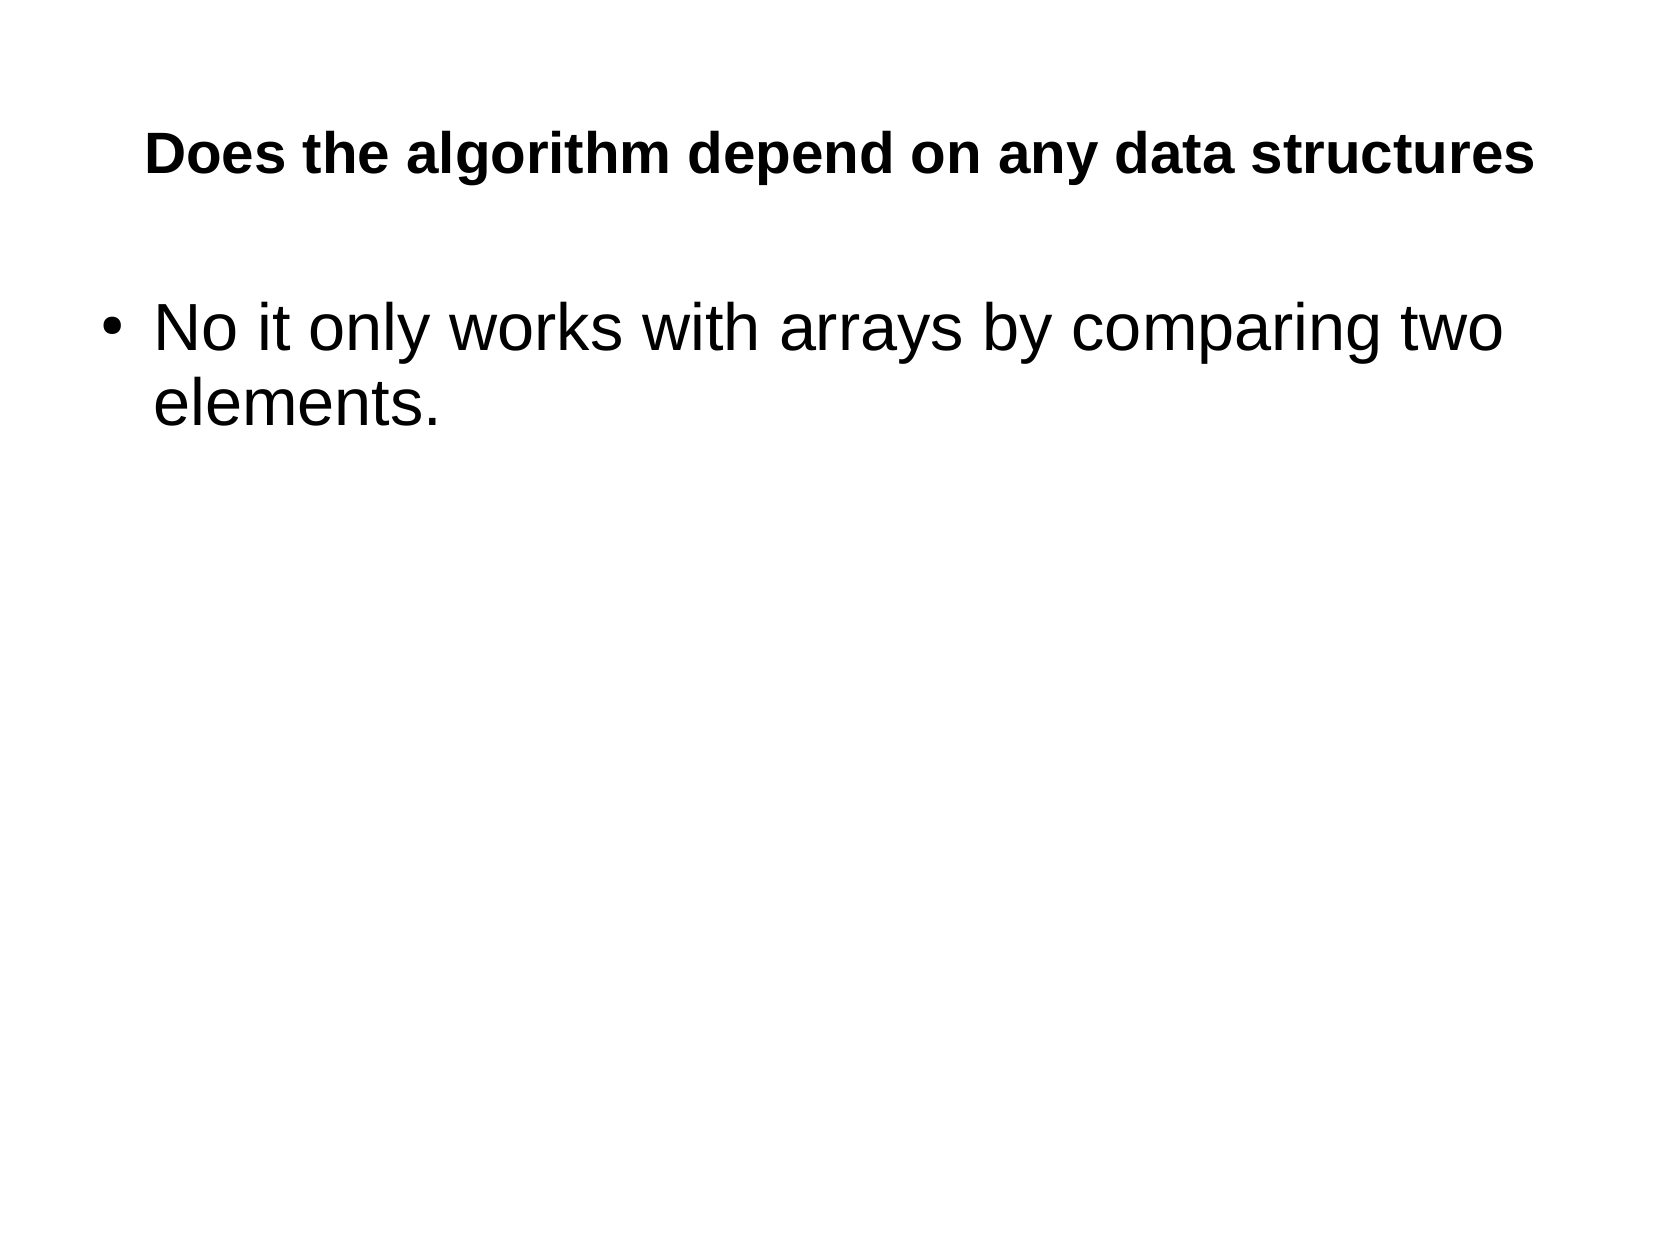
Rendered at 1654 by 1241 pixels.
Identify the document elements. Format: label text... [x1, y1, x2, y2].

list No it only works with arrays by comparing two elements. [82, 290, 1538, 1010]
title Does the algorithm depend on any data structures ​ [82, 49, 1571, 257]
